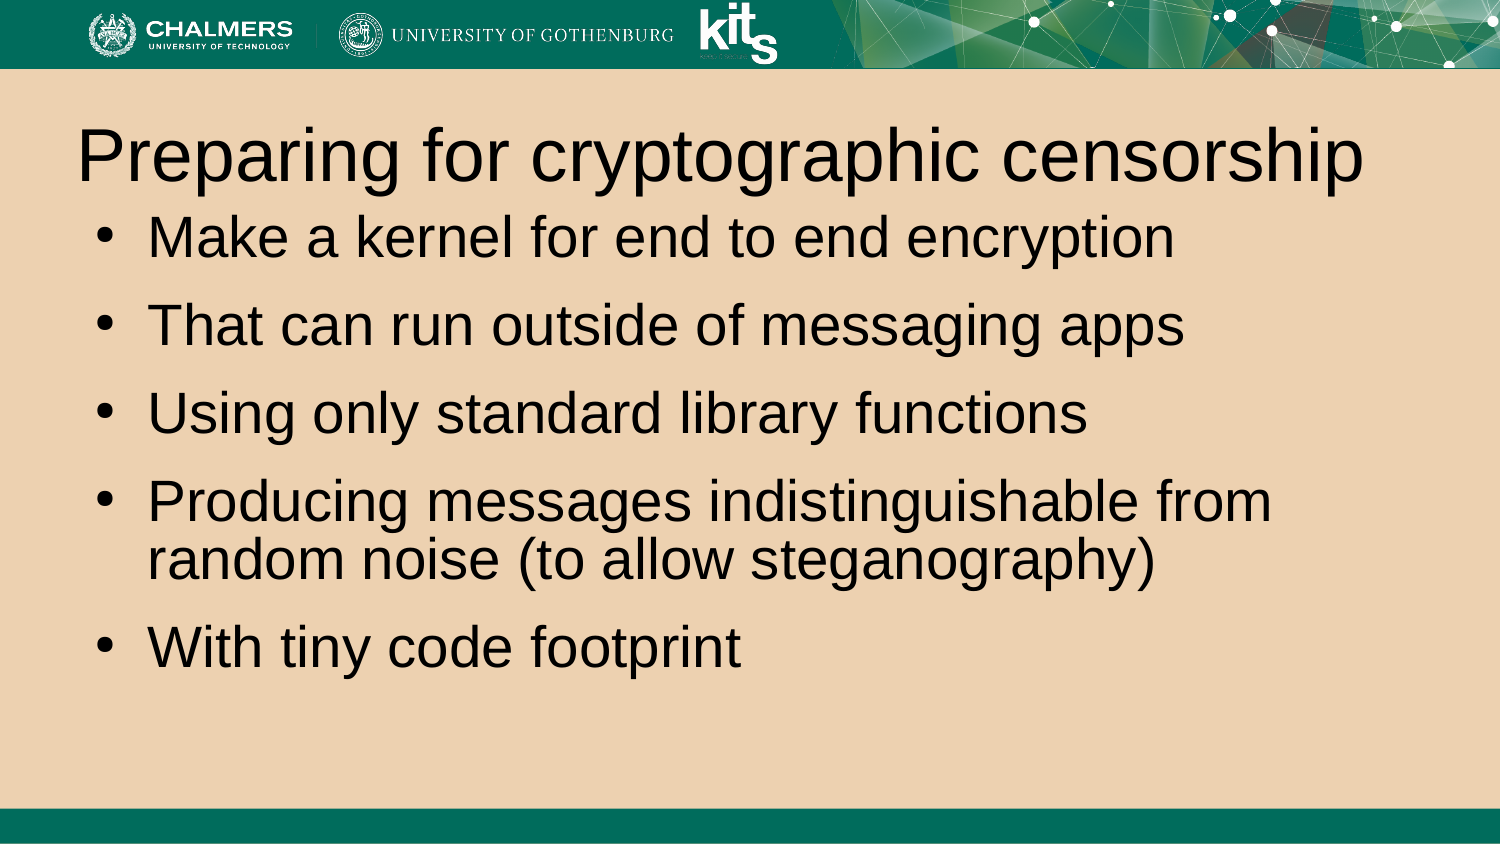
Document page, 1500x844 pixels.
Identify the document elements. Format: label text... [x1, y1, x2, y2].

picture [64, 0, 782, 85]
title Preparing for cryptographic censorship [76, 100, 1425, 210]
list Make a kernel for end to end encryption That can run outside of messaging apps Using only standard library functions Producing messages indistinguishable from random noise (to allow steganography) With tiny code footprint [76, 210, 1425, 782]
